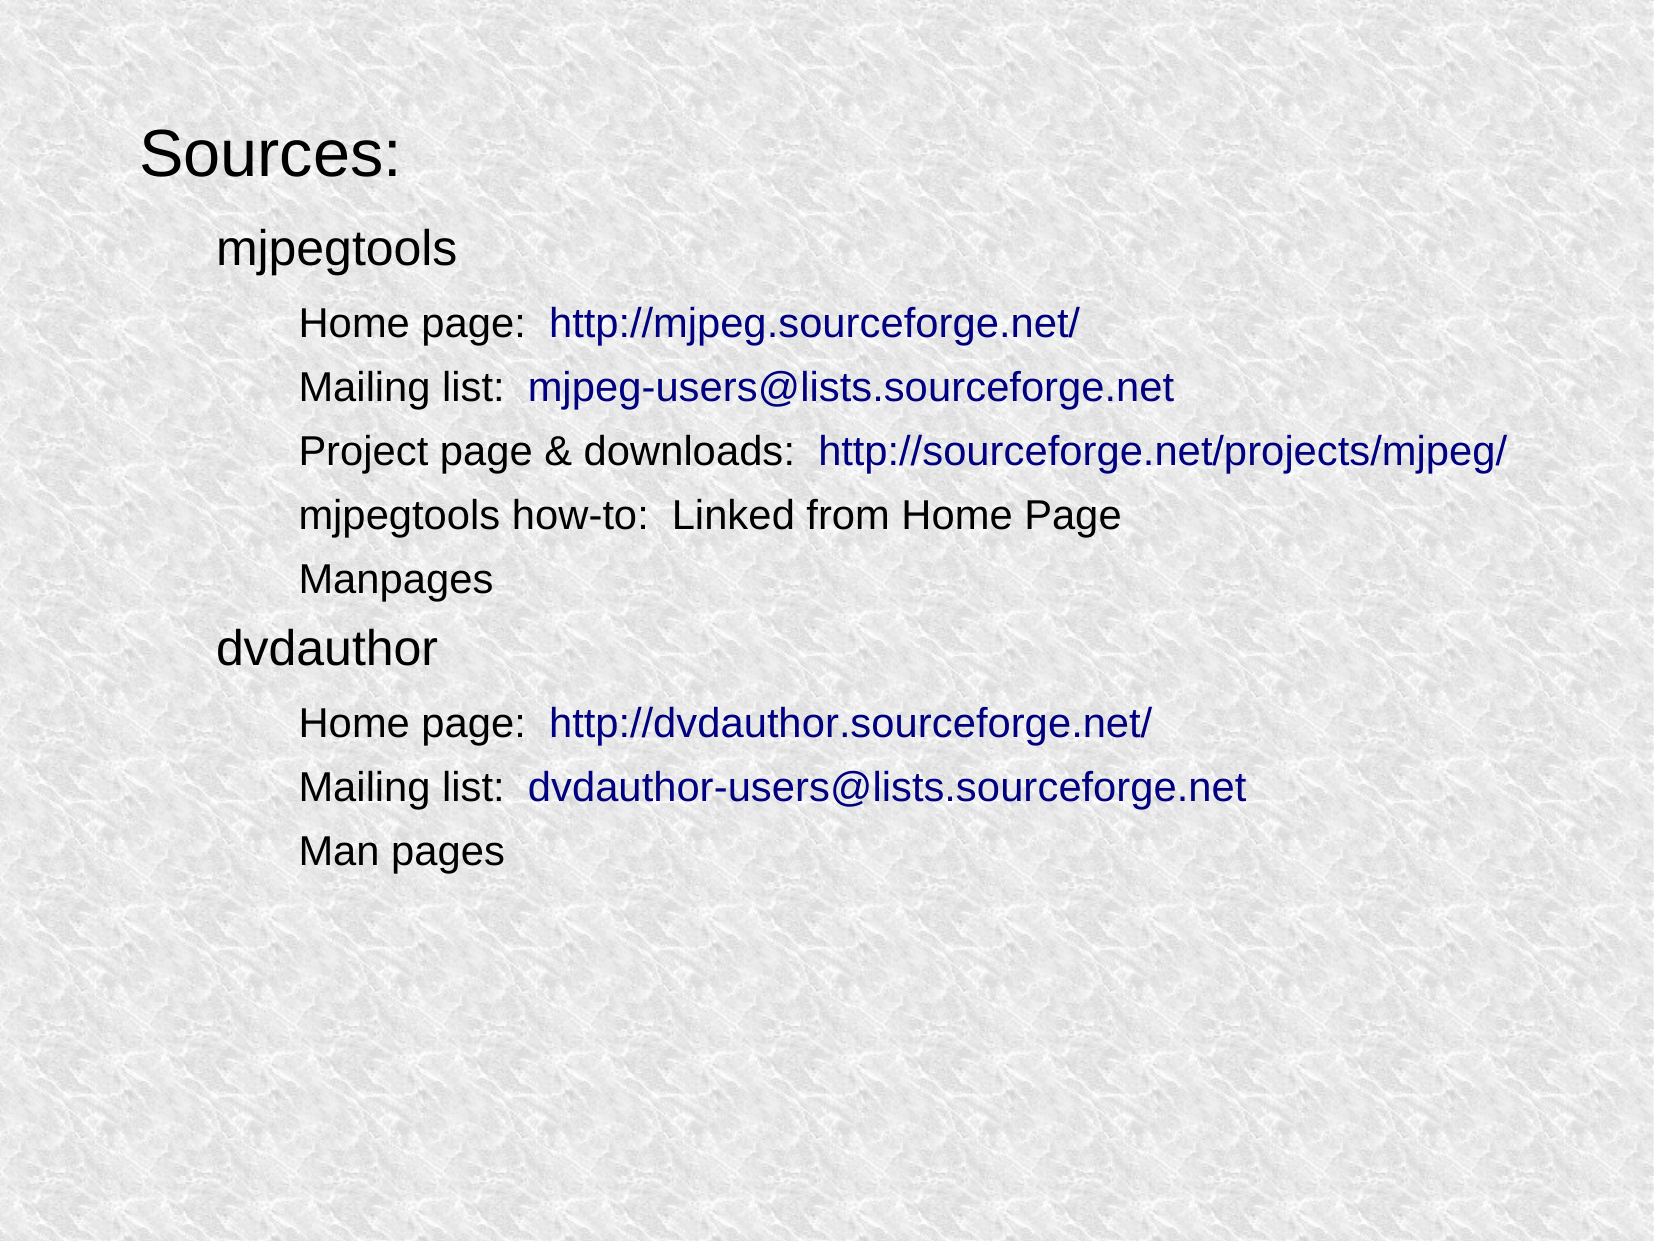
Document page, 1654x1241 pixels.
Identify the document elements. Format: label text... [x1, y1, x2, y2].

picture [0, 0, 1654, 1241]
list Sources: mjpegtools Home page: http://mjpeg.sourceforge.net/ Mailing list: mjpeg-users@lists.sourceforge.net Project page & downloads: http://sourceforge.net/projects/mjpeg/ mjpegtools how-to: Linked from Home Page Manpages dvdauthor Home page: http://dvdauthor.sourceforge.net/ Mailing list: dvdauthor-users@lists.sourceforge.net Man pages [121, 115, 1534, 1127]
